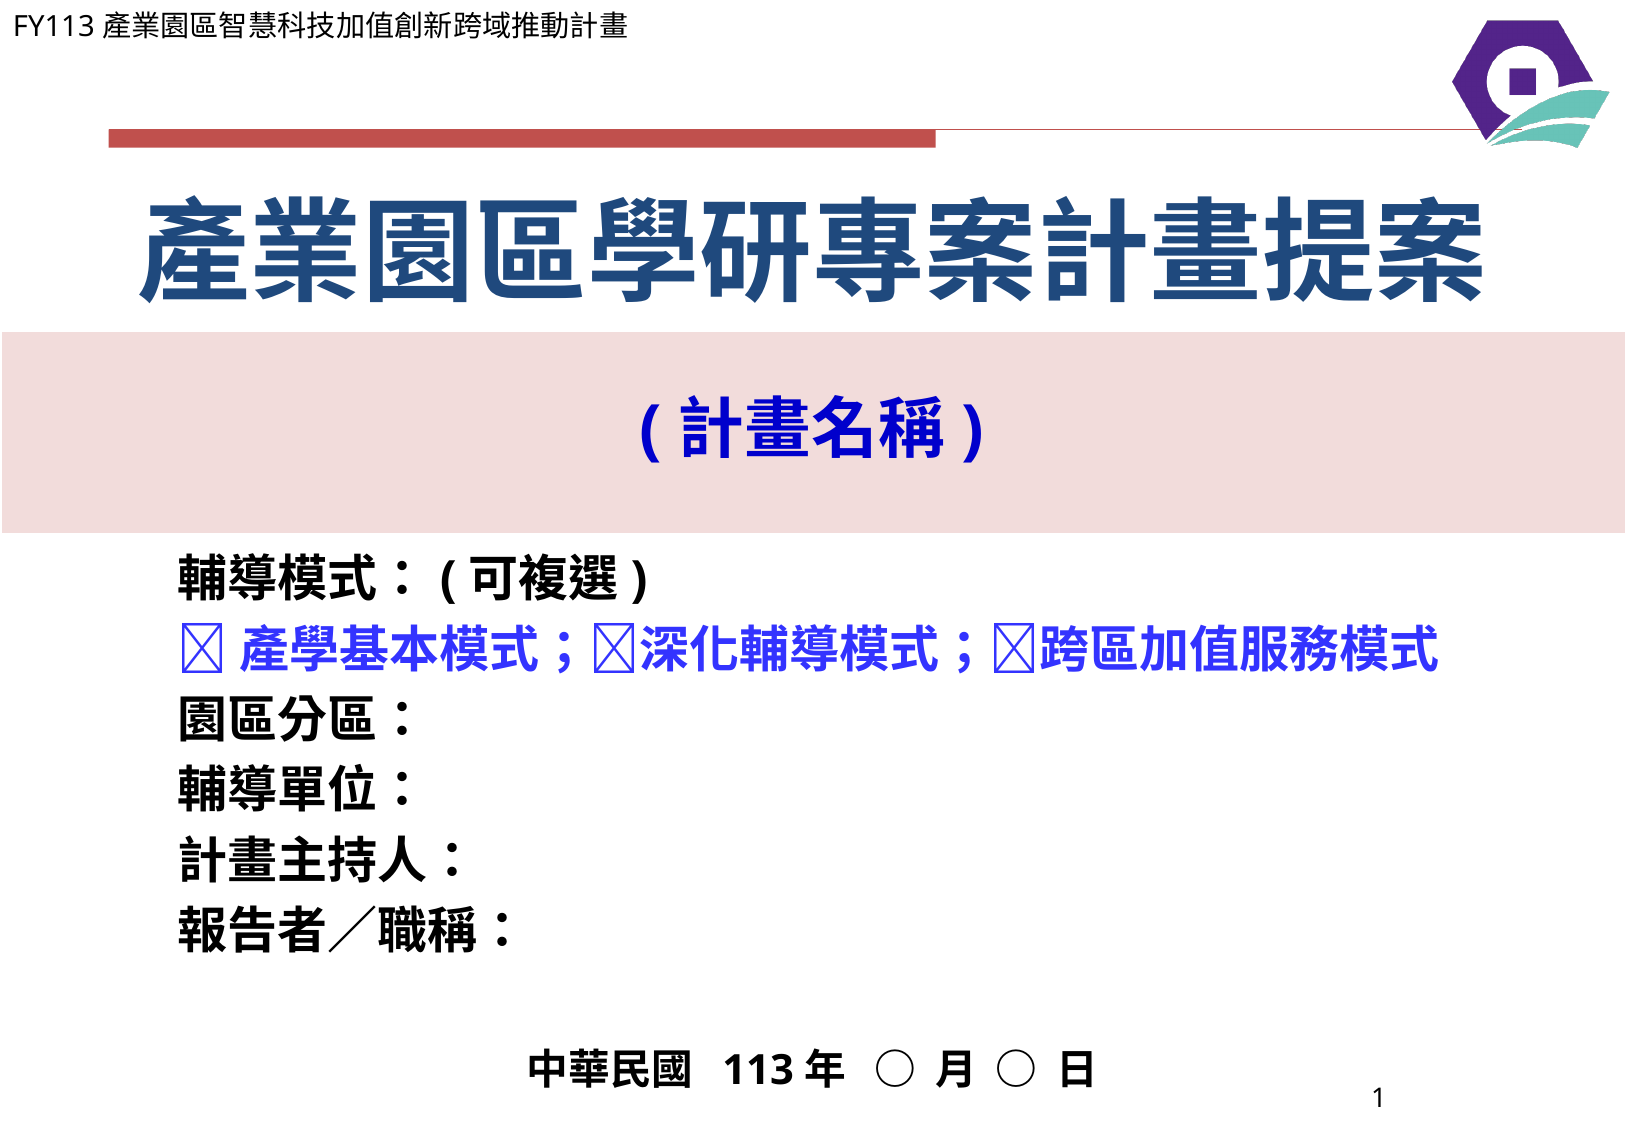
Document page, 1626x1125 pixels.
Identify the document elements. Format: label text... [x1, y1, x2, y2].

text_box FY113產業園區智慧科技加值創新跨域推動計畫 [0, 0, 1625, 51]
text_box 輔導模式：(可複選) 產學基本模式；深化輔導模式；跨區加值服務模式 園區分區： 輔導單位： 計畫主持人： 報告者／職稱： [163, 539, 1557, 966]
title 產業園區學研專案計畫提案 [80, 172, 1545, 314]
text_box 中華民國 113年 ○ 月 ○ 日 [0, 1035, 1625, 1118]
text_box [2, 332, 1625, 533]
text_box (計畫名稱) [396, 378, 1227, 475]
